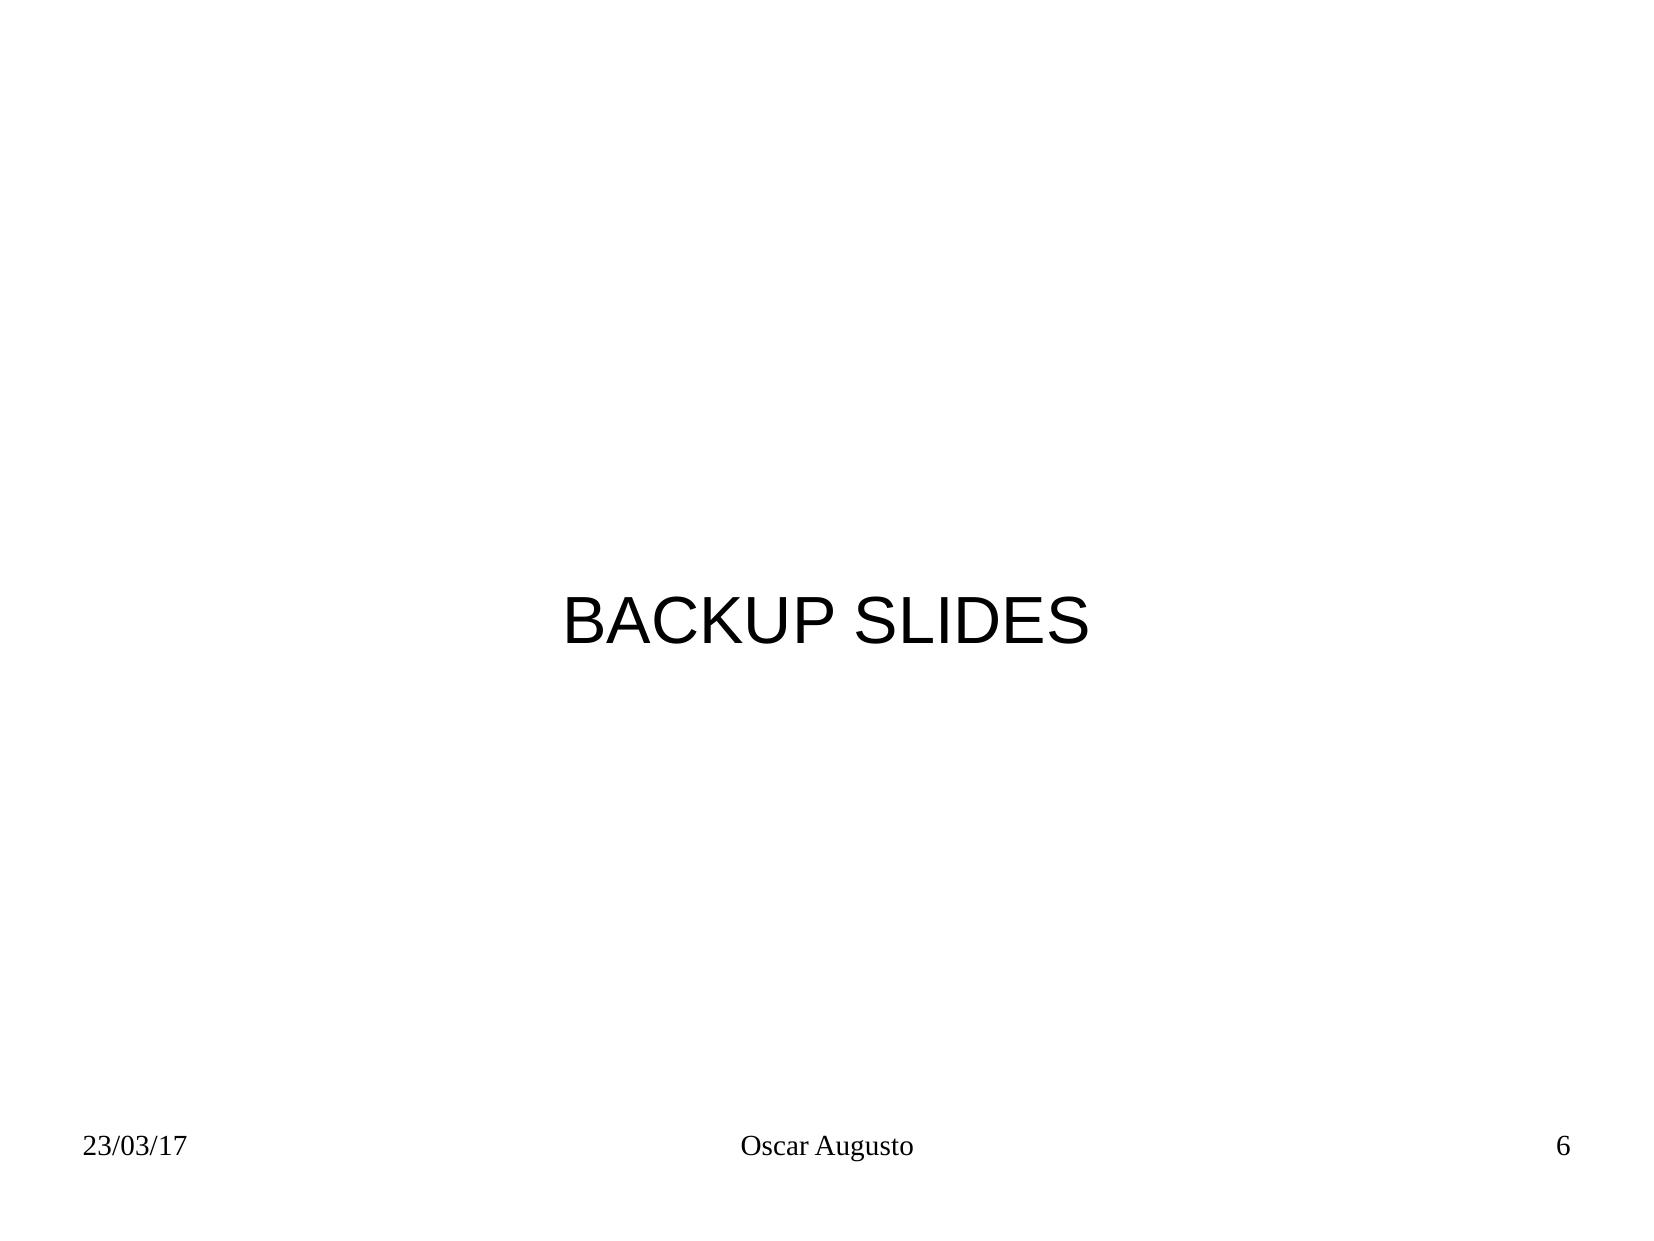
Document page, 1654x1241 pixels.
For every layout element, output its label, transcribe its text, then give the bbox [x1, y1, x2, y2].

subtitle BACKUP SLIDES [82, 140, 1571, 1101]
